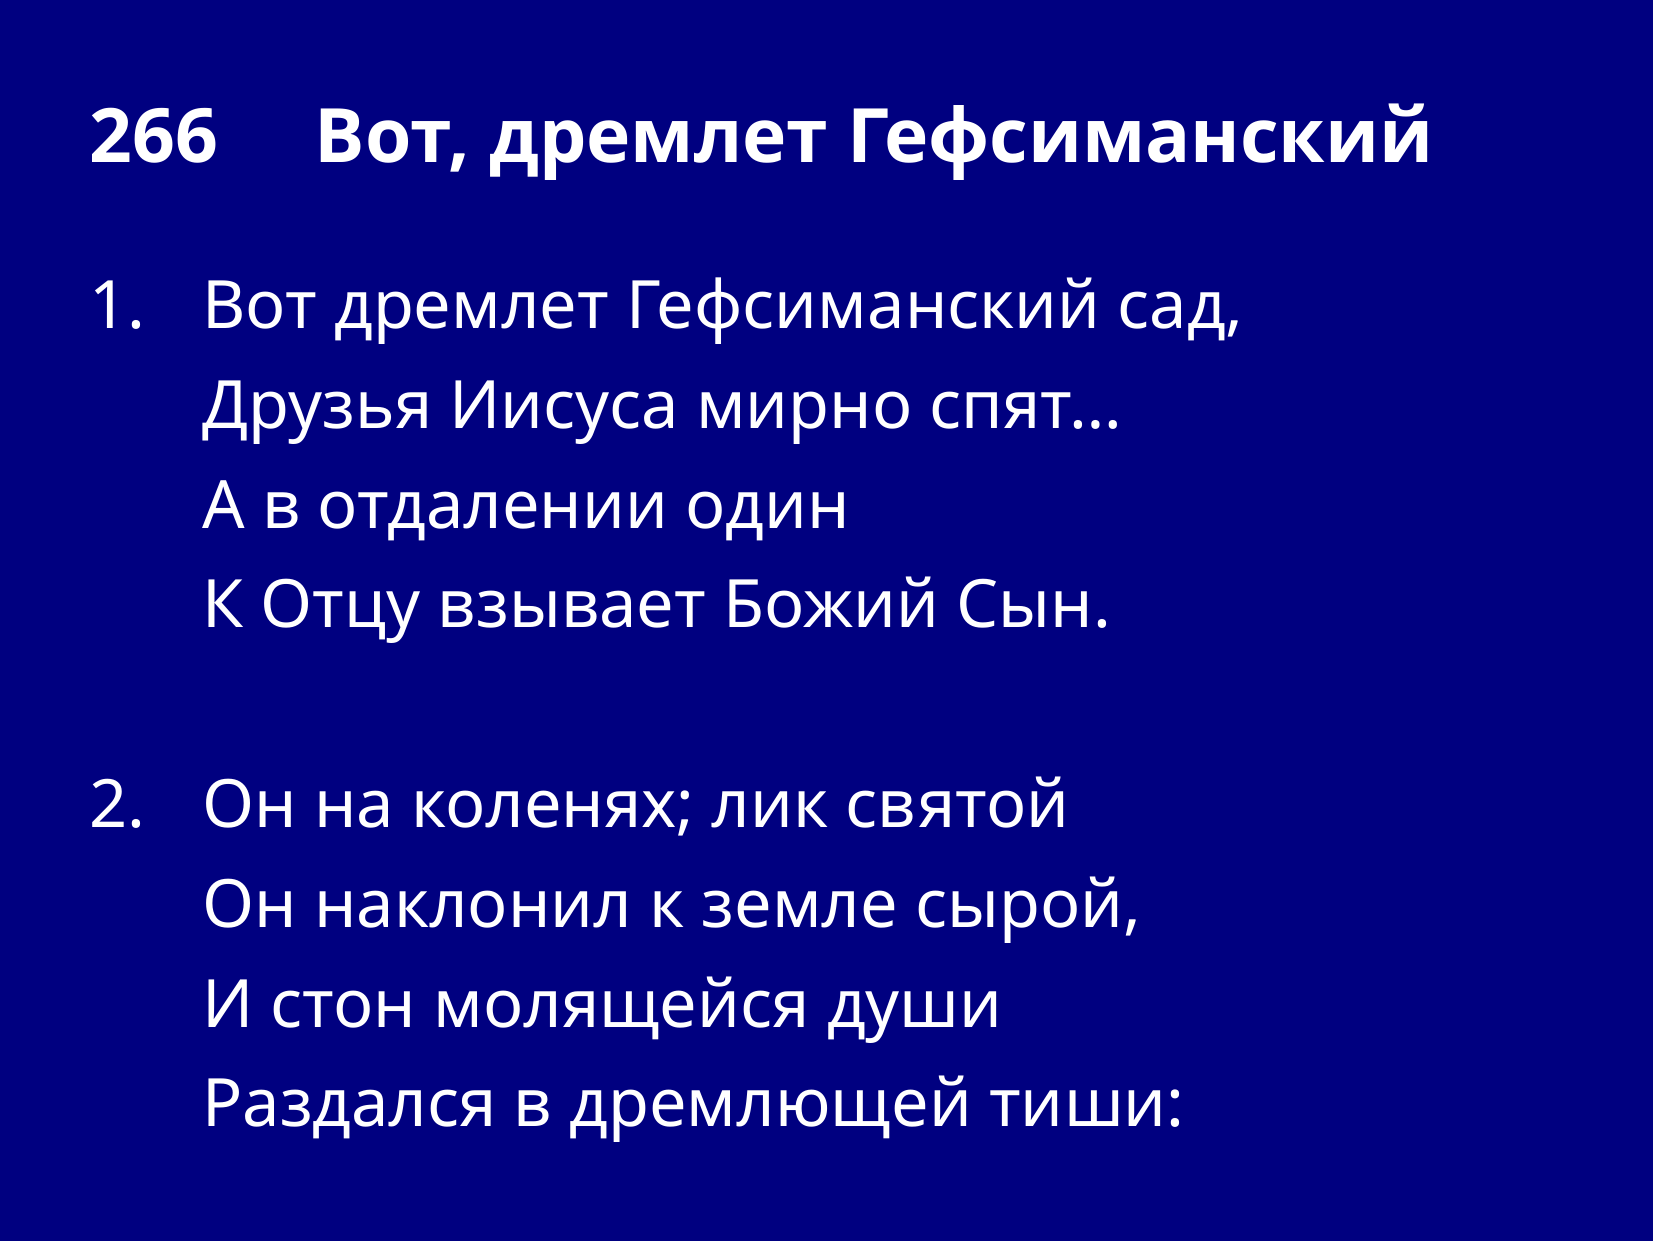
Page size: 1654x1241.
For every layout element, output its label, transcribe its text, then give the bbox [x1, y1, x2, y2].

text_box 266 Вот, дремлет Гефсиманский [75, 75, 1576, 188]
text_box 1. Вот дремлет Гефсиманский сад, Друзья Иисуса мирно спят… А в отдалении один К Отцу взывает Божий Сын. 2. Он на коленях; лик святой Он наклонил к земле сырой, И стон молящейся души Раздался в дремлющей тиши: [75, 188, 1576, 1163]
